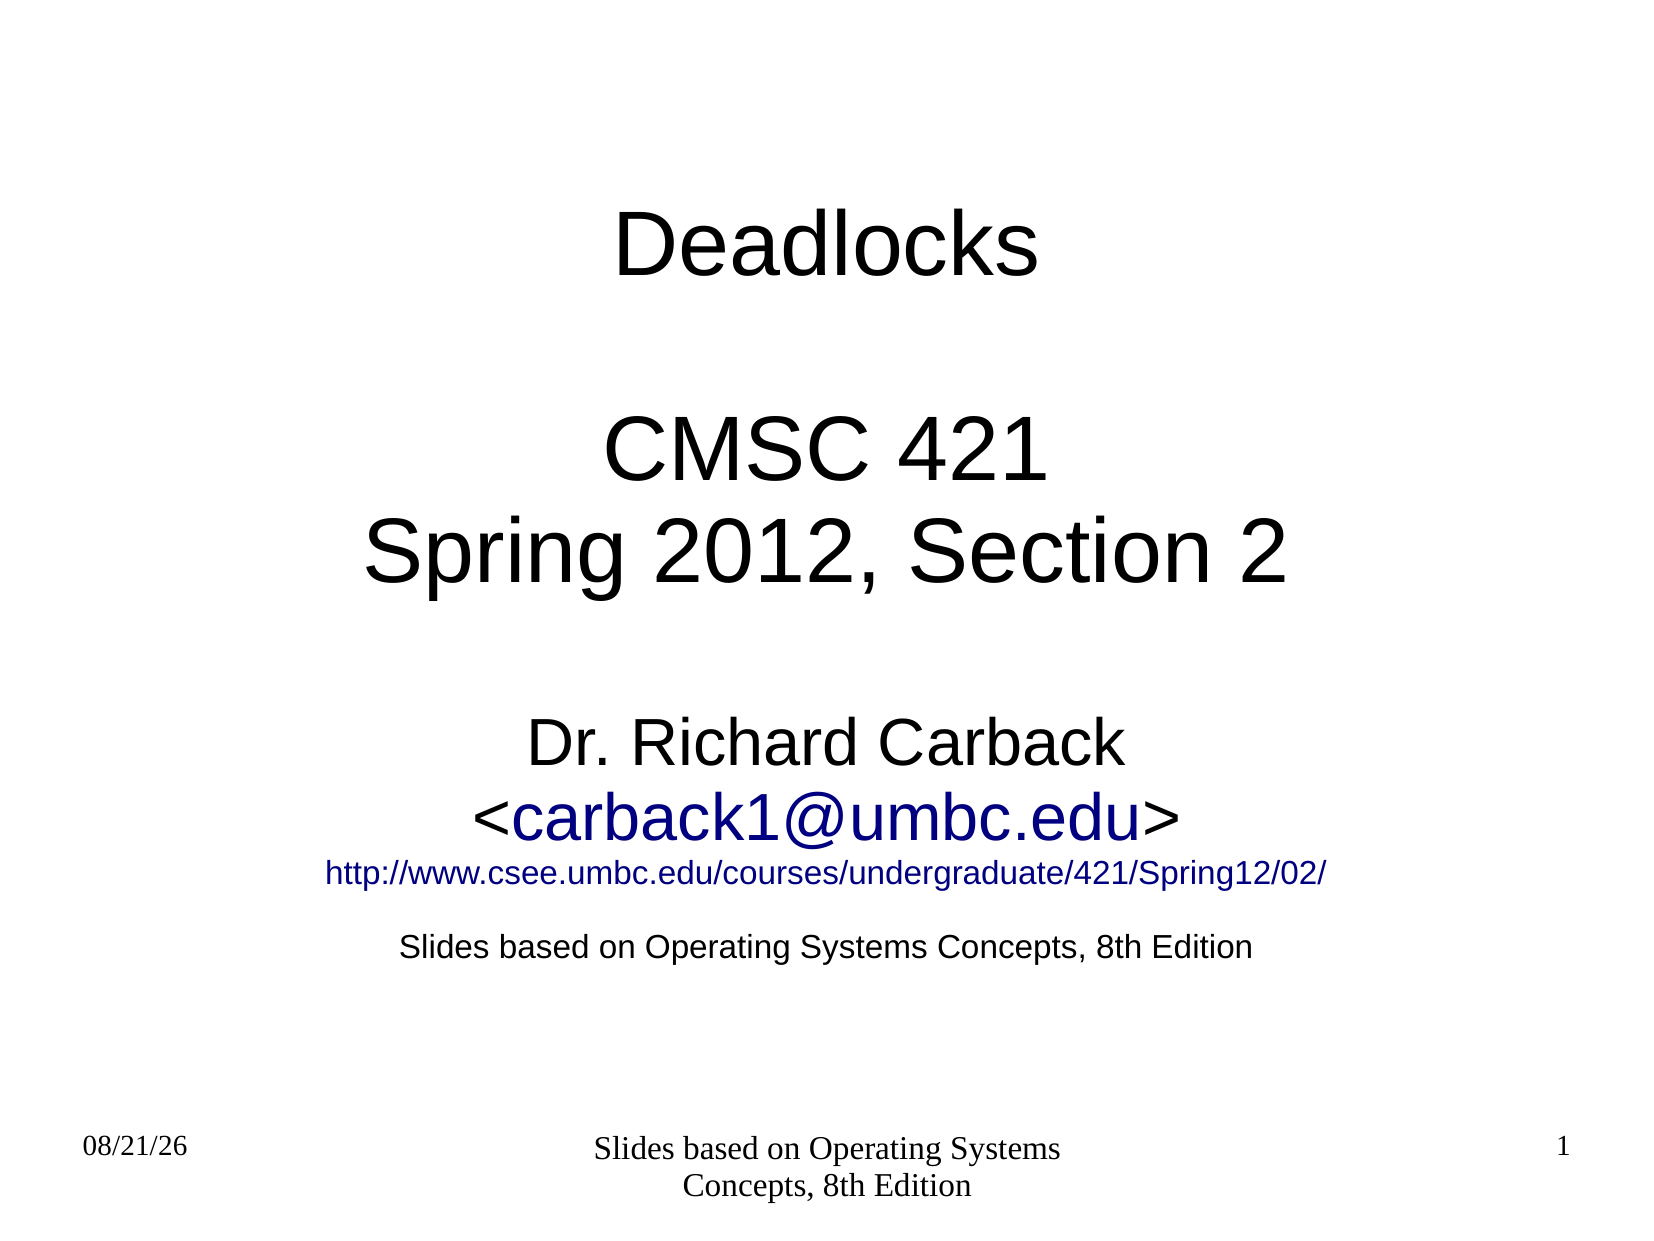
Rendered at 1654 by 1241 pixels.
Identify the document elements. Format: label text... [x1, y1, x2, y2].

subtitle Deadlocks CMSC 421 Spring 2012, Section 2 Dr. Richard Carback <carback1@umbc.edu> http://www.csee.umbc.edu/courses/undergraduate/421/Spring12/02/ Slides based on Operating Systems Concepts, 8th Edition [82, 49, 1571, 1109]
